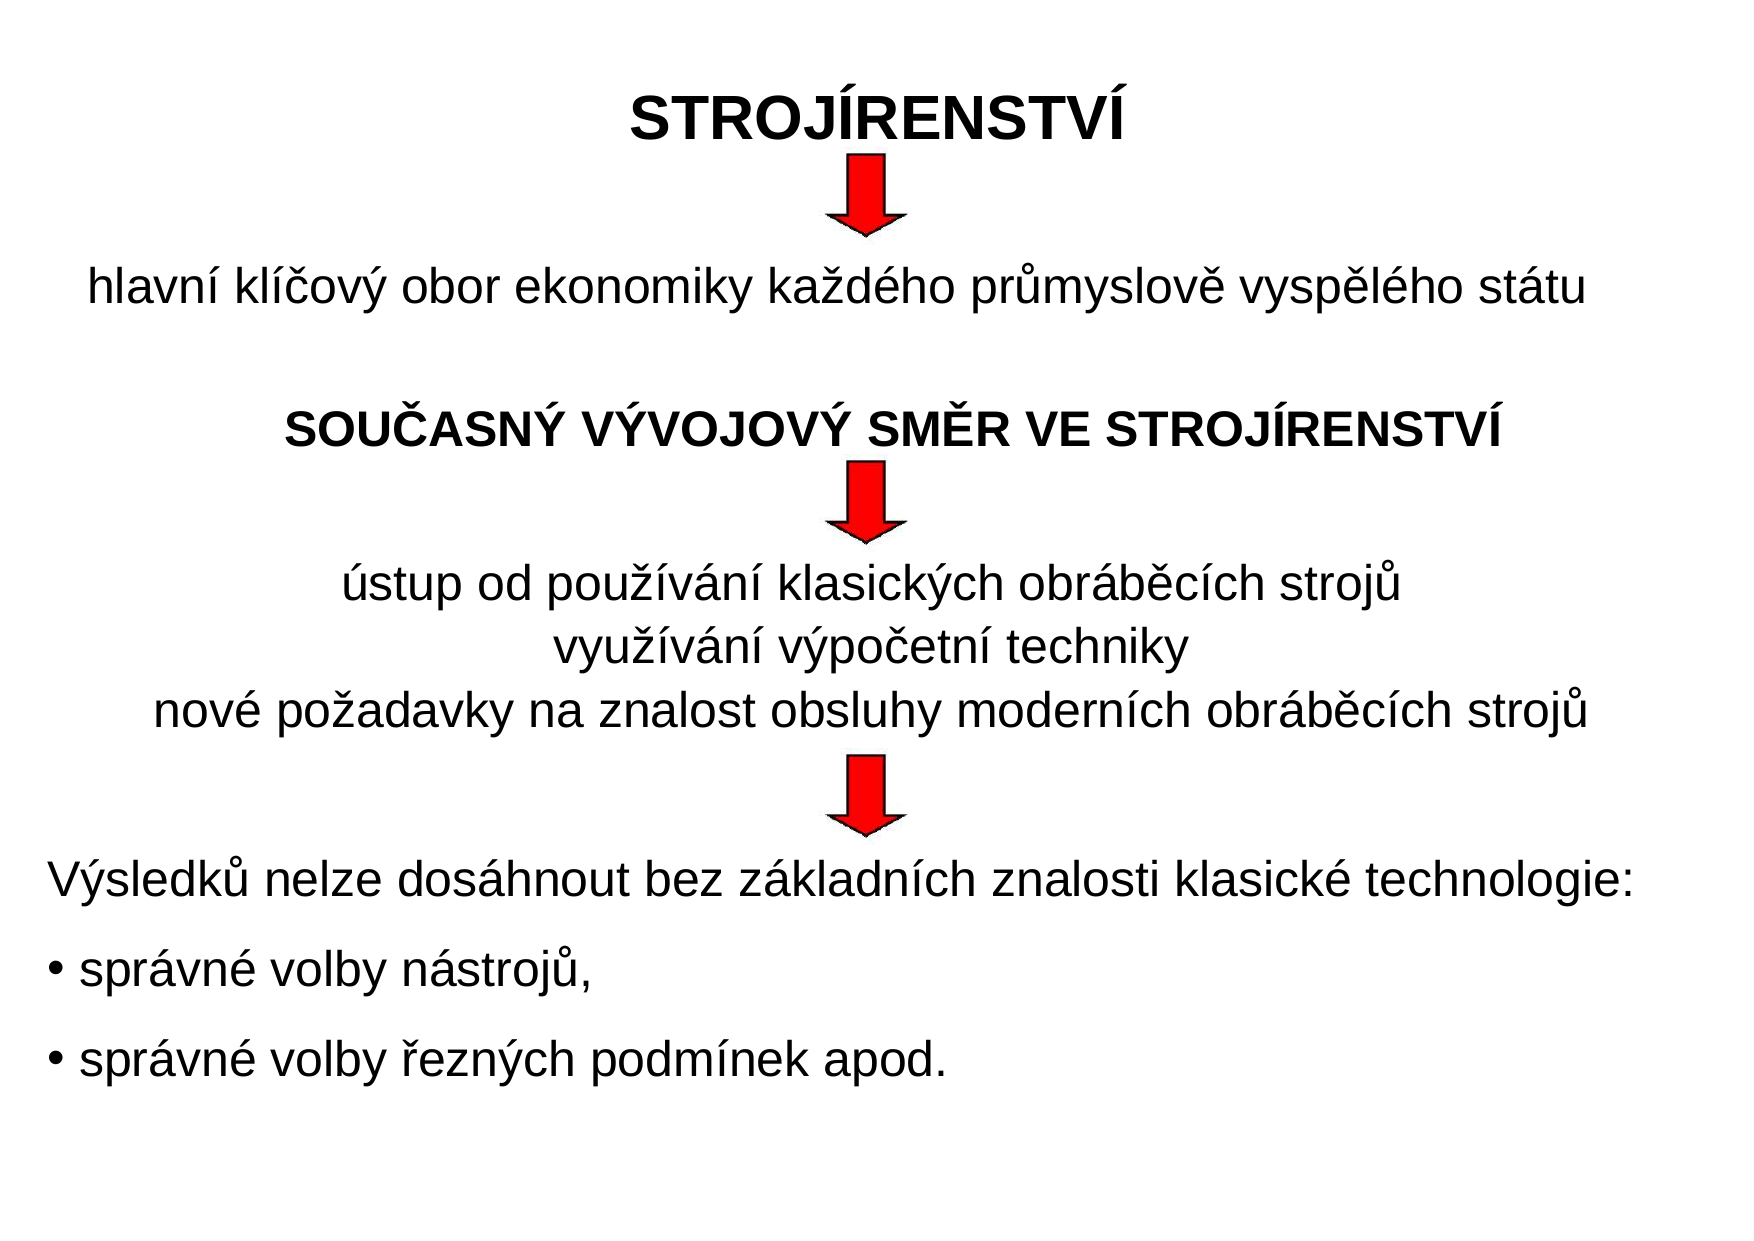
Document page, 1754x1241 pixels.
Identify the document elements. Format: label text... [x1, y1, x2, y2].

text_box SOUČASNÝ VÝVOJOVÝ SMĚR VE STROJÍRENSTVÍ [262, 396, 1525, 479]
text_box STROJÍRENSTVÍ [603, 76, 1154, 152]
text_box ústup od používání klasických obráběcích strojů využívání výpočetní techniky nové požadavky na znalost obsluhy moderních obráběcích strojů [112, 546, 1632, 751]
picture [805, 748, 939, 845]
text_box hlavní klíčový obor ekonomiky každého průmyslově vyspělého státu [71, 253, 1604, 338]
picture [805, 152, 939, 245]
picture [805, 454, 939, 552]
text_box Výsledků nelze dosáhnout bez základních znalosti klasické technologie: správné volby nástrojů, správné volby řezných podmínek apod. [46, 846, 1691, 1072]
